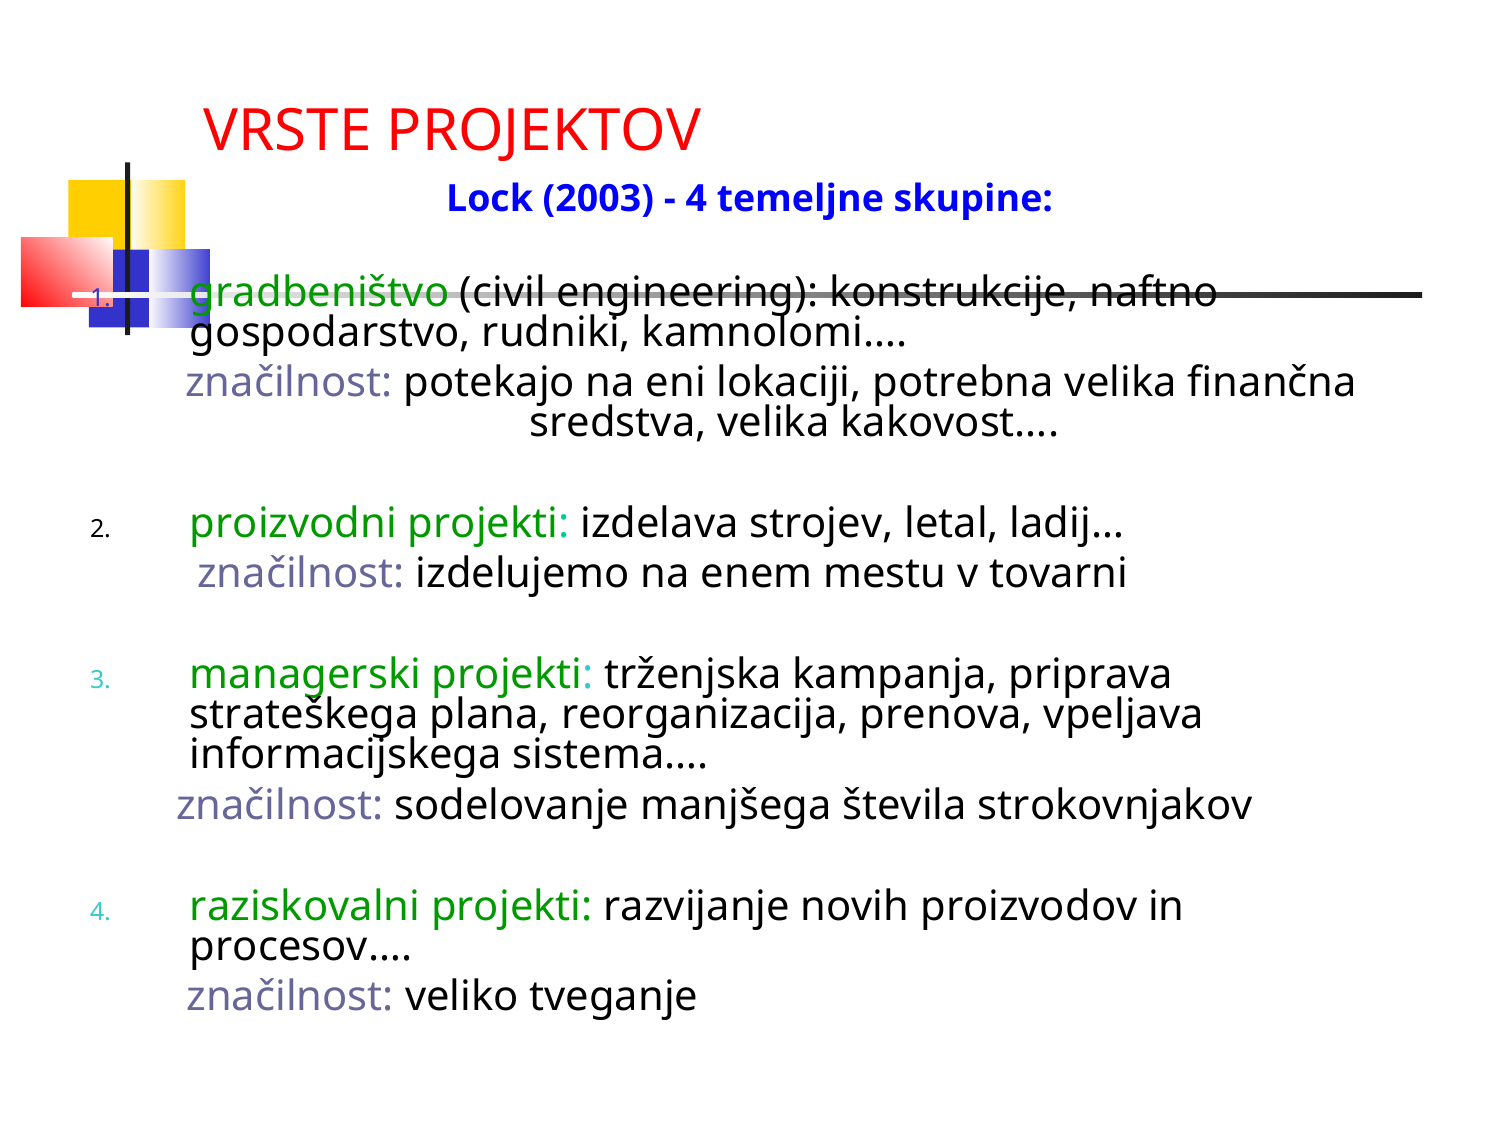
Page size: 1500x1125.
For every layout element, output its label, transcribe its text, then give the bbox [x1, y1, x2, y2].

title VRSTE PROJEKTOV [188, 35, 1468, 170]
list Lock (2003) - 4 temeljne skupine: gradbeništvo (civil engineering): konstrukcije, naftno gospodarstvo, rudniki, kamnolomi…. značilnost: potekajo na eni lokaciji, potrebna velika finančna sredstva, velika kakovost…. proizvodni projekti: izdelava strojev, letal, ladij… značilnost: izdelujemo na enem mestu v tovarni managerski projekti: trženjska kampanja, priprava strateškega plana, reorganizacija, prenova, vpeljava informacijskega sistema…. značilnost: sodelovanje manjšega števila strokovnjakov raziskovalni projekti: razvijanje novih proizvodov in procesov…. značilnost: veliko tveganje [75, 174, 1426, 1038]
